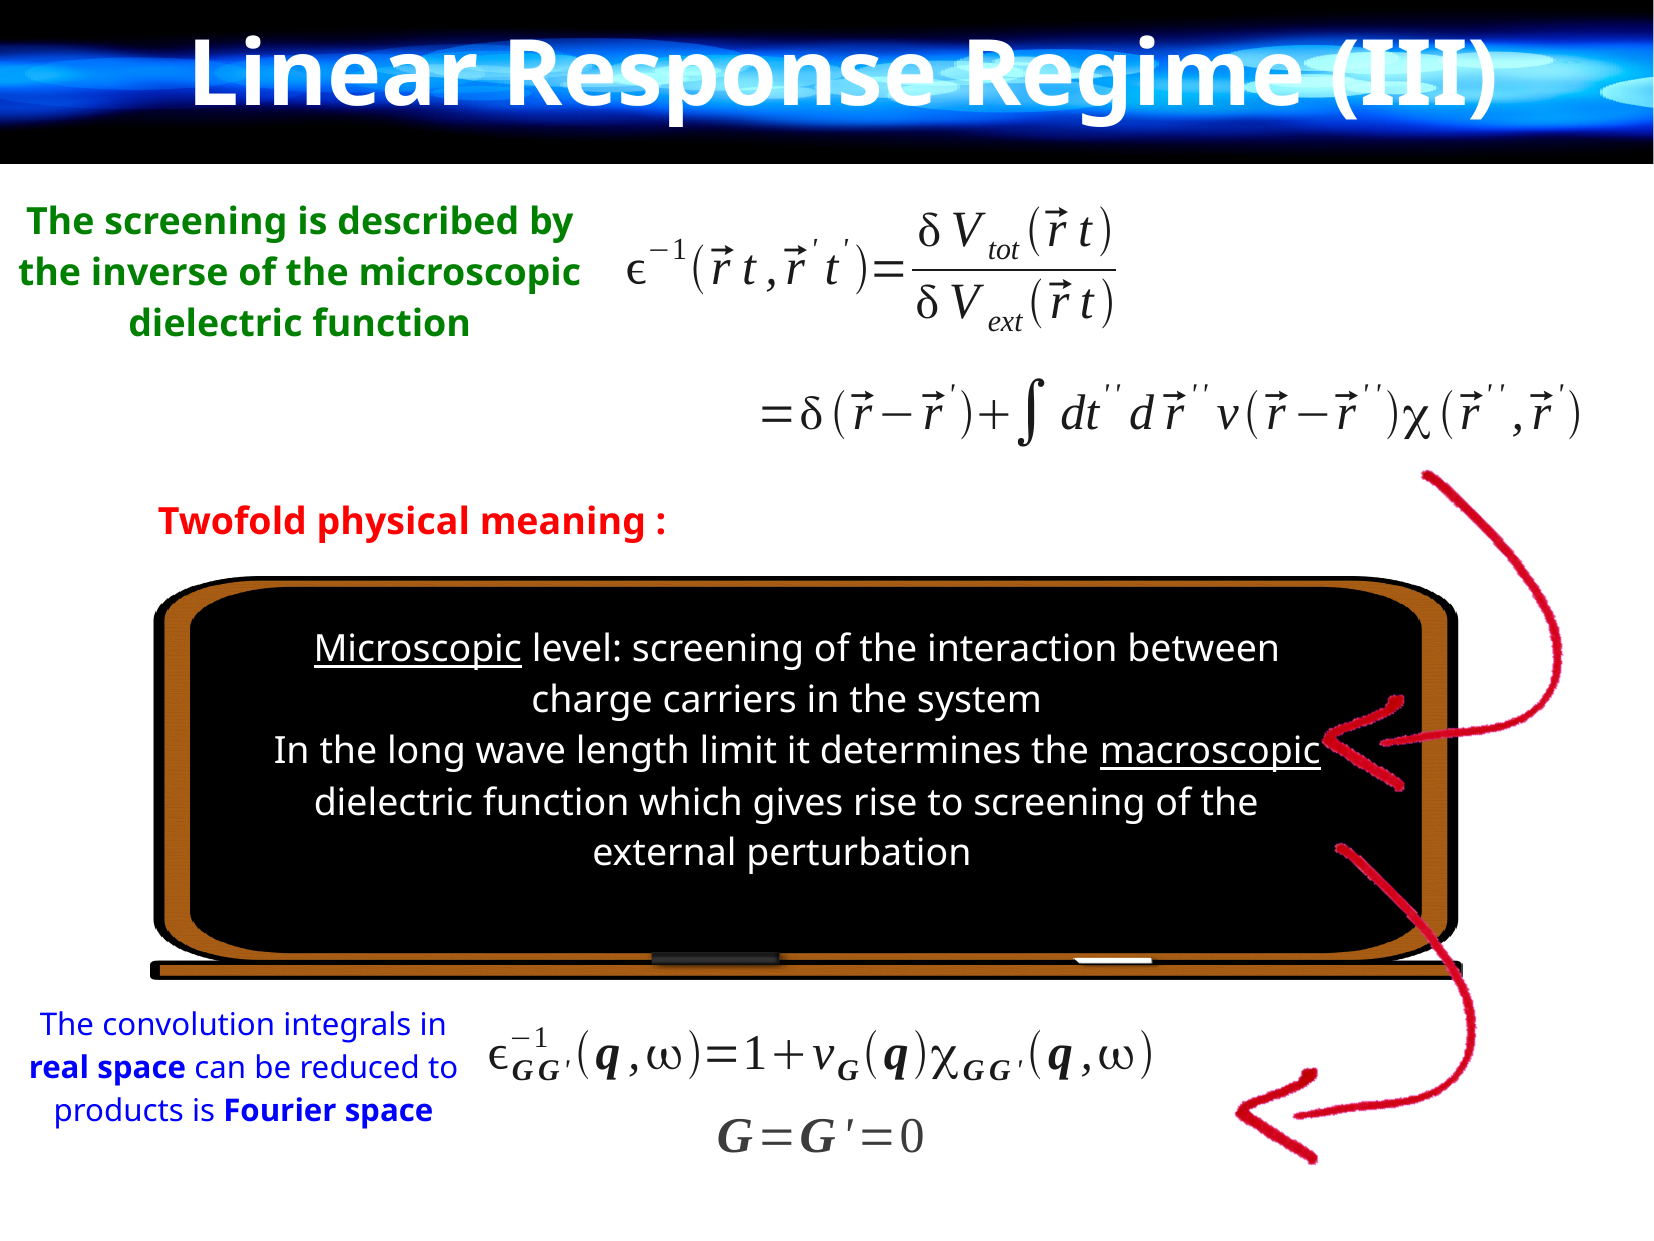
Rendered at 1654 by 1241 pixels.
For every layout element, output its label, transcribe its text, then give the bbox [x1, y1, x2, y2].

chart [710, 1107, 931, 1163]
chart [750, 375, 1590, 451]
text_box Microscopic level: screening of the interaction between charge carriers in the system In the long wave length limit it determines the macroscopic dielectric function which gives rise to screening of the external perturbation [227, 614, 1347, 1021]
text_box Twofold physical meaning : [75, 487, 751, 564]
text_box The convolution integrals in real space can be reduced to products is Fourier space [0, 995, 488, 1214]
picture [150, 450, 1635, 1228]
text_box The screening is described by the inverse of the microscopic dielectric function [0, 187, 601, 449]
chart [619, 202, 1126, 338]
text_box Linear Response Regime (III) [0, 0, 1654, 166]
chart [488, 1021, 1161, 1088]
